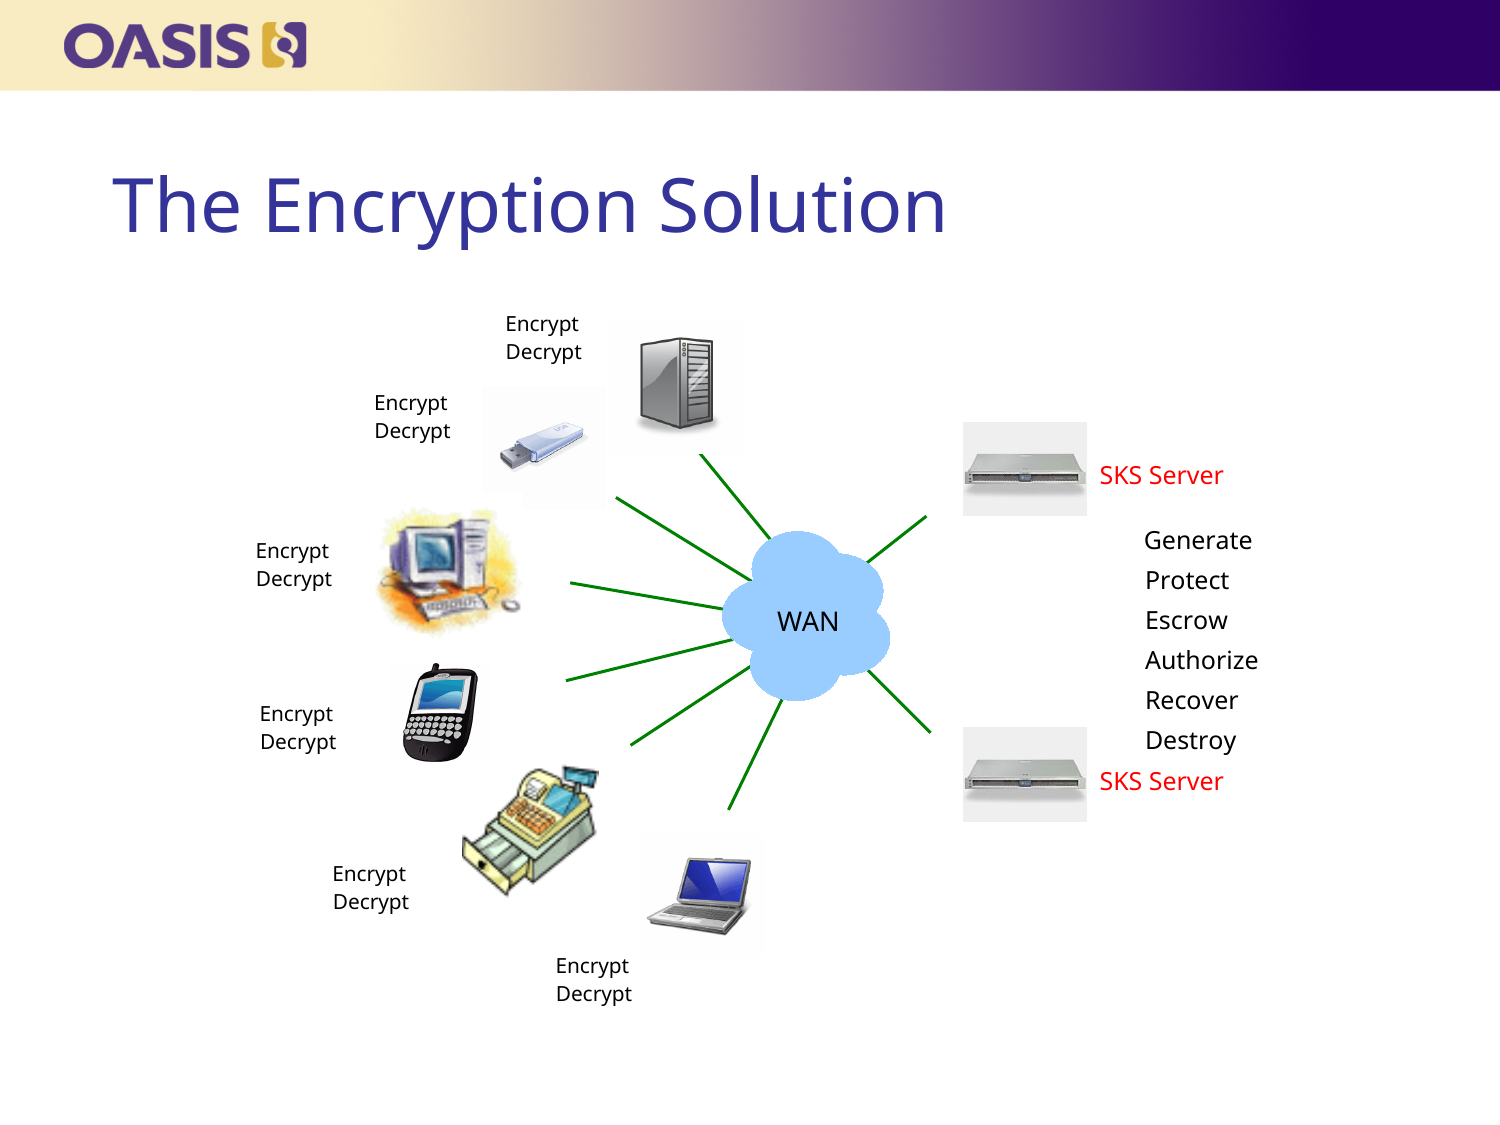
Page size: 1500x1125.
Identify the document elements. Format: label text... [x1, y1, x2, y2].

text_box [722, 531, 890, 701]
text_box Encrypt Decrypt [485, 301, 600, 371]
text_box SKS Server [1071, 756, 1247, 802]
text_box Encrypt Decrypt [235, 528, 350, 598]
text_box Encrypt Decrypt [354, 380, 469, 450]
text_box Generate Protect Escrow Authorize Recover Destroy [1123, 515, 1276, 744]
text_box Encrypt Decrypt [535, 943, 650, 1013]
title The Encryption Solution [112, 114, 1388, 303]
text_box Encrypt Decrypt [312, 851, 427, 921]
text_box SKS Server [1071, 450, 1247, 496]
picture [0, 0, 1500, 1125]
text_box WAN [762, 594, 855, 643]
text_box Encrypt Decrypt [239, 691, 354, 761]
